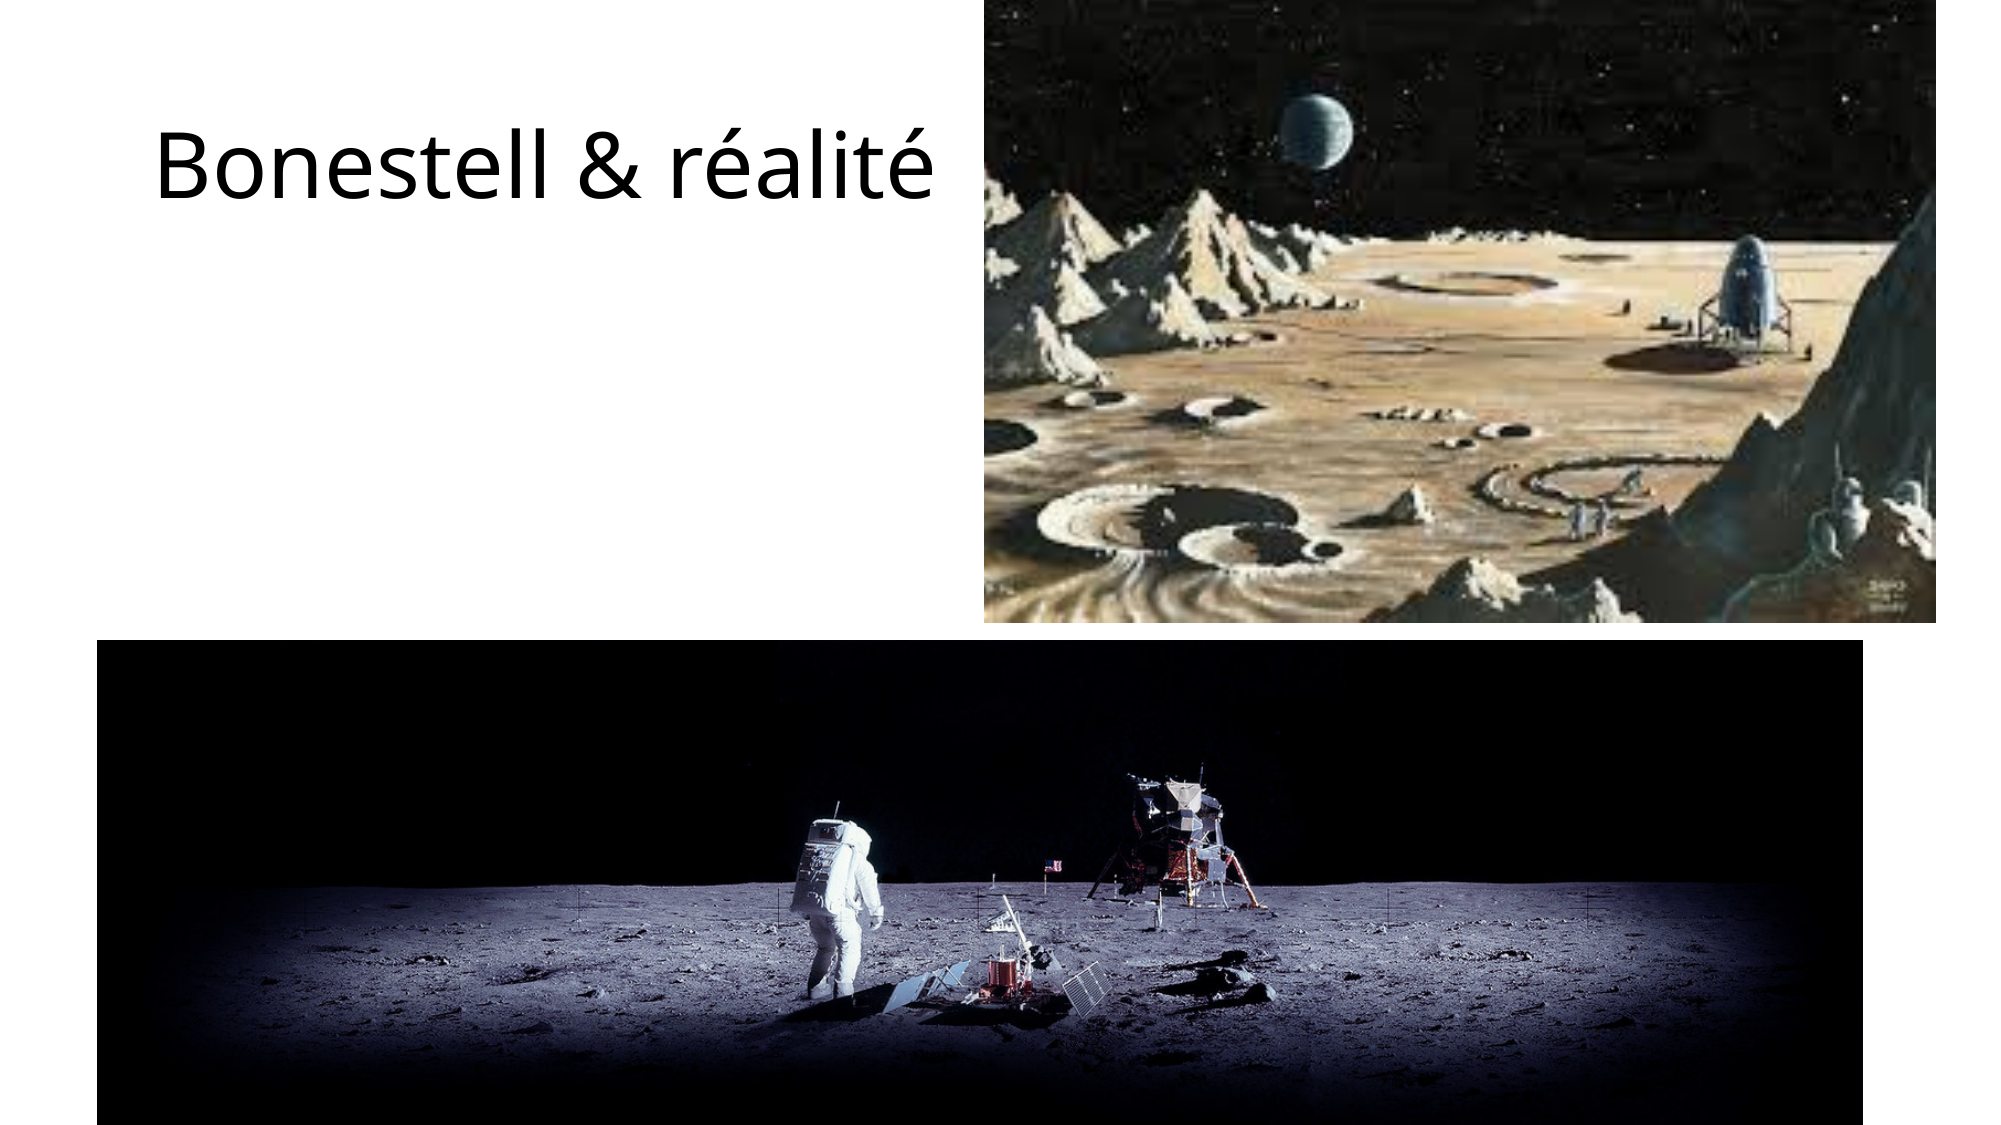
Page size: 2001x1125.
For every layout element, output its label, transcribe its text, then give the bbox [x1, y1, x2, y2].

picture [984, 0, 1936, 624]
picture [97, 640, 1863, 1125]
title Bonestell & réalité [137, 59, 984, 278]
